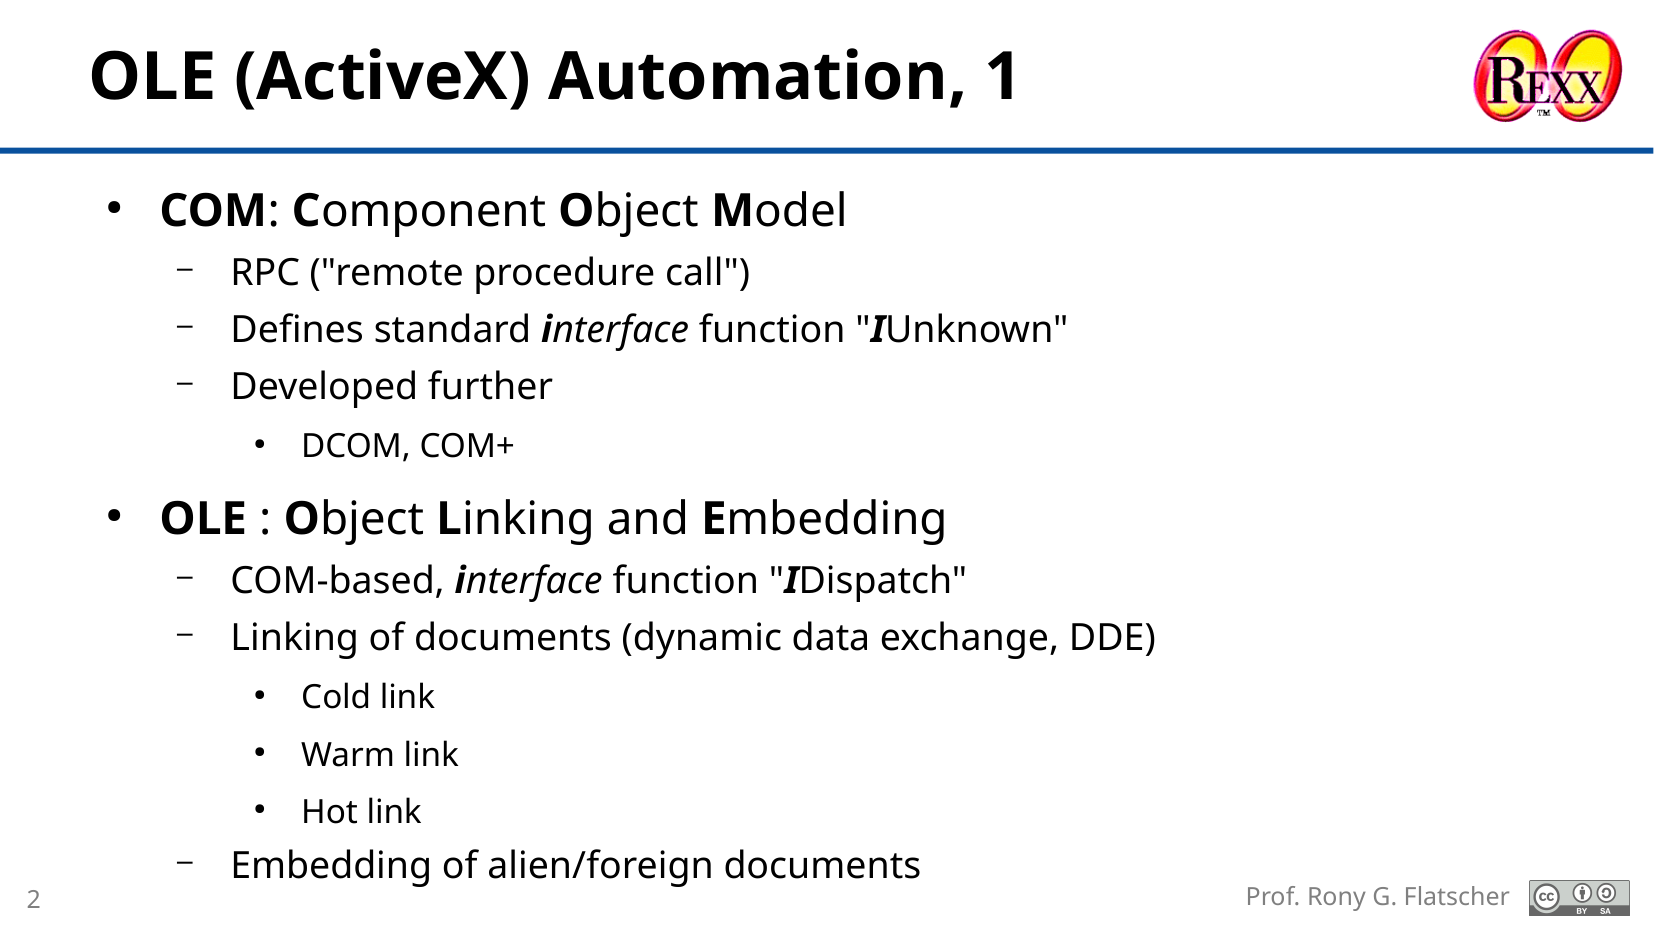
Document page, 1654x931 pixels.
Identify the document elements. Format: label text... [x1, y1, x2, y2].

list COM: Component Object Model RPC ("remote procedure call") Defines standard interface function "IUnknown" Developed further DCOM, COM+ OLE : Object Linking and Embedding COM-based, interface function "IDispatch" Linking of documents (dynamic data exchange, DDE) Cold link Warm link Hot link Embedding of alien/foreign documents [88, 177, 1577, 857]
title OLE (ActiveX) Automation, 1 [29, 0, 1654, 148]
